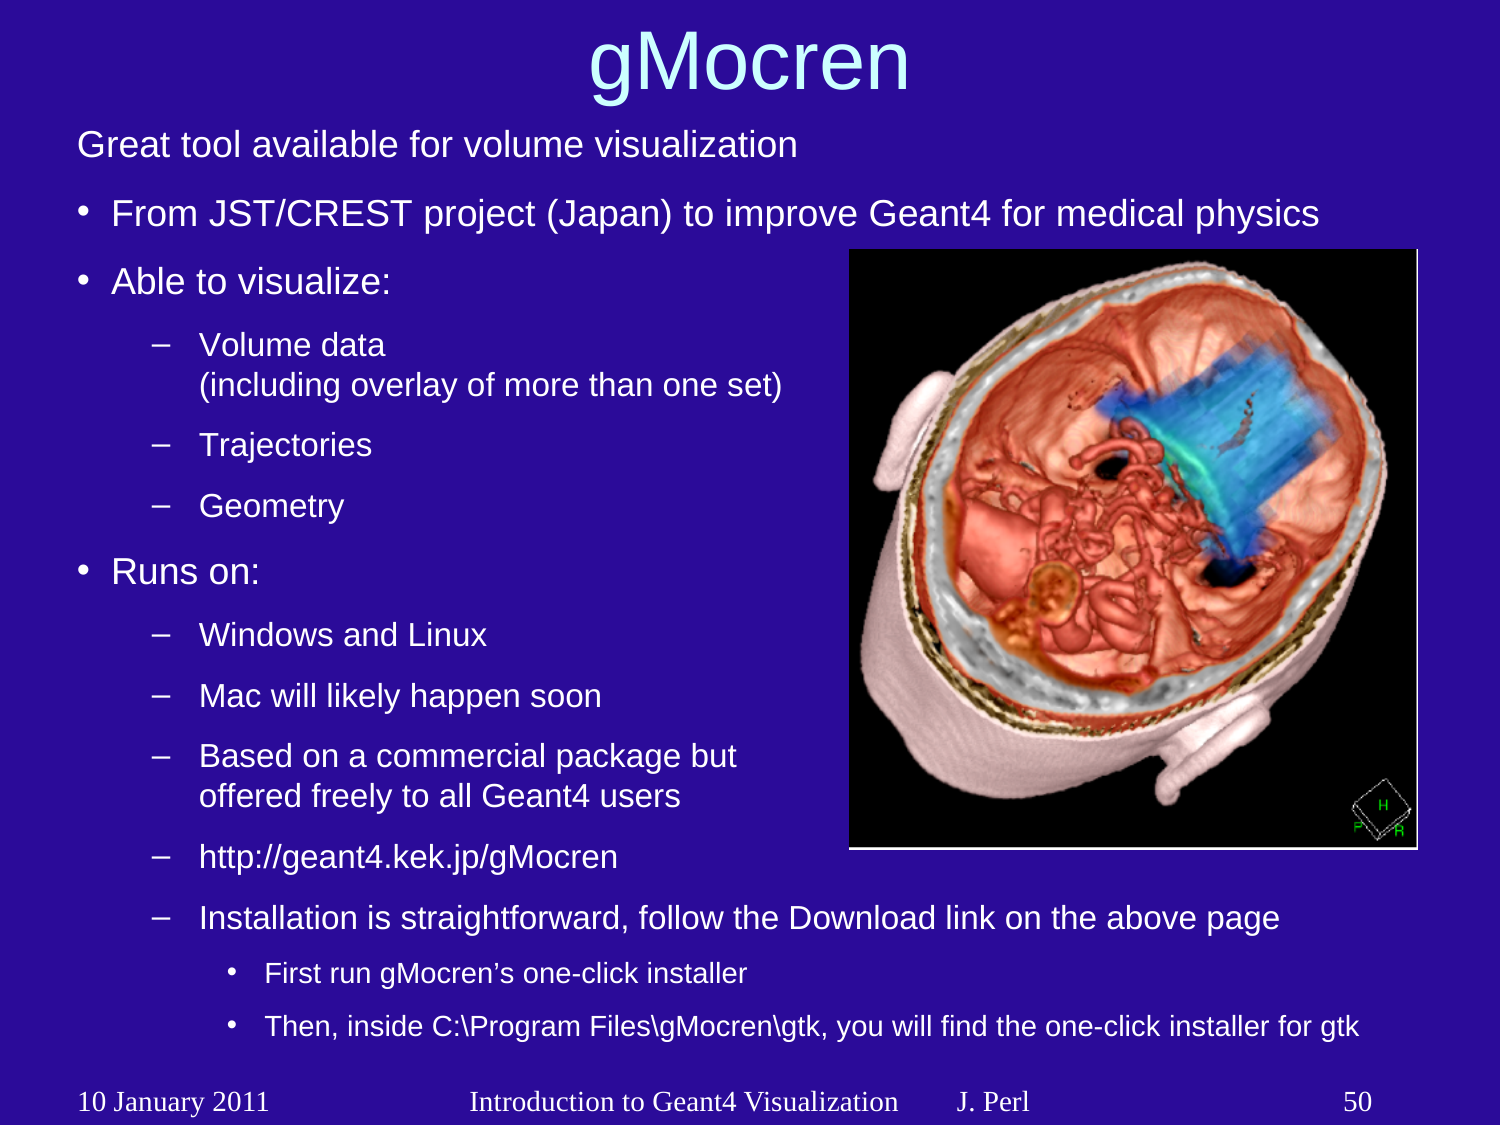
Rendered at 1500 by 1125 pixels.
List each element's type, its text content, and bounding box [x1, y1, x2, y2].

picture [849, 249, 1418, 850]
title gMocren [112, 0, 1388, 112]
text_box Great tool available for volume visualization From JST/CREST project (Japan) to improve Geant4 for medical physics Able to visualize: Volume data (including overlay of more than one set) Trajectories Geometry Runs on: Windows and Linux Mac will likely happen soon Based on a commercial package but offered freely to all Geant4 users http://geant4.kek.jp/gMocren Installation is straightforward, follow the Download link on the above page First run gMocren’s one-click installer Then, inside C:\Program Files\gMocren\gtk, you will find the one-click installer for gtk [62, 112, 1450, 1075]
